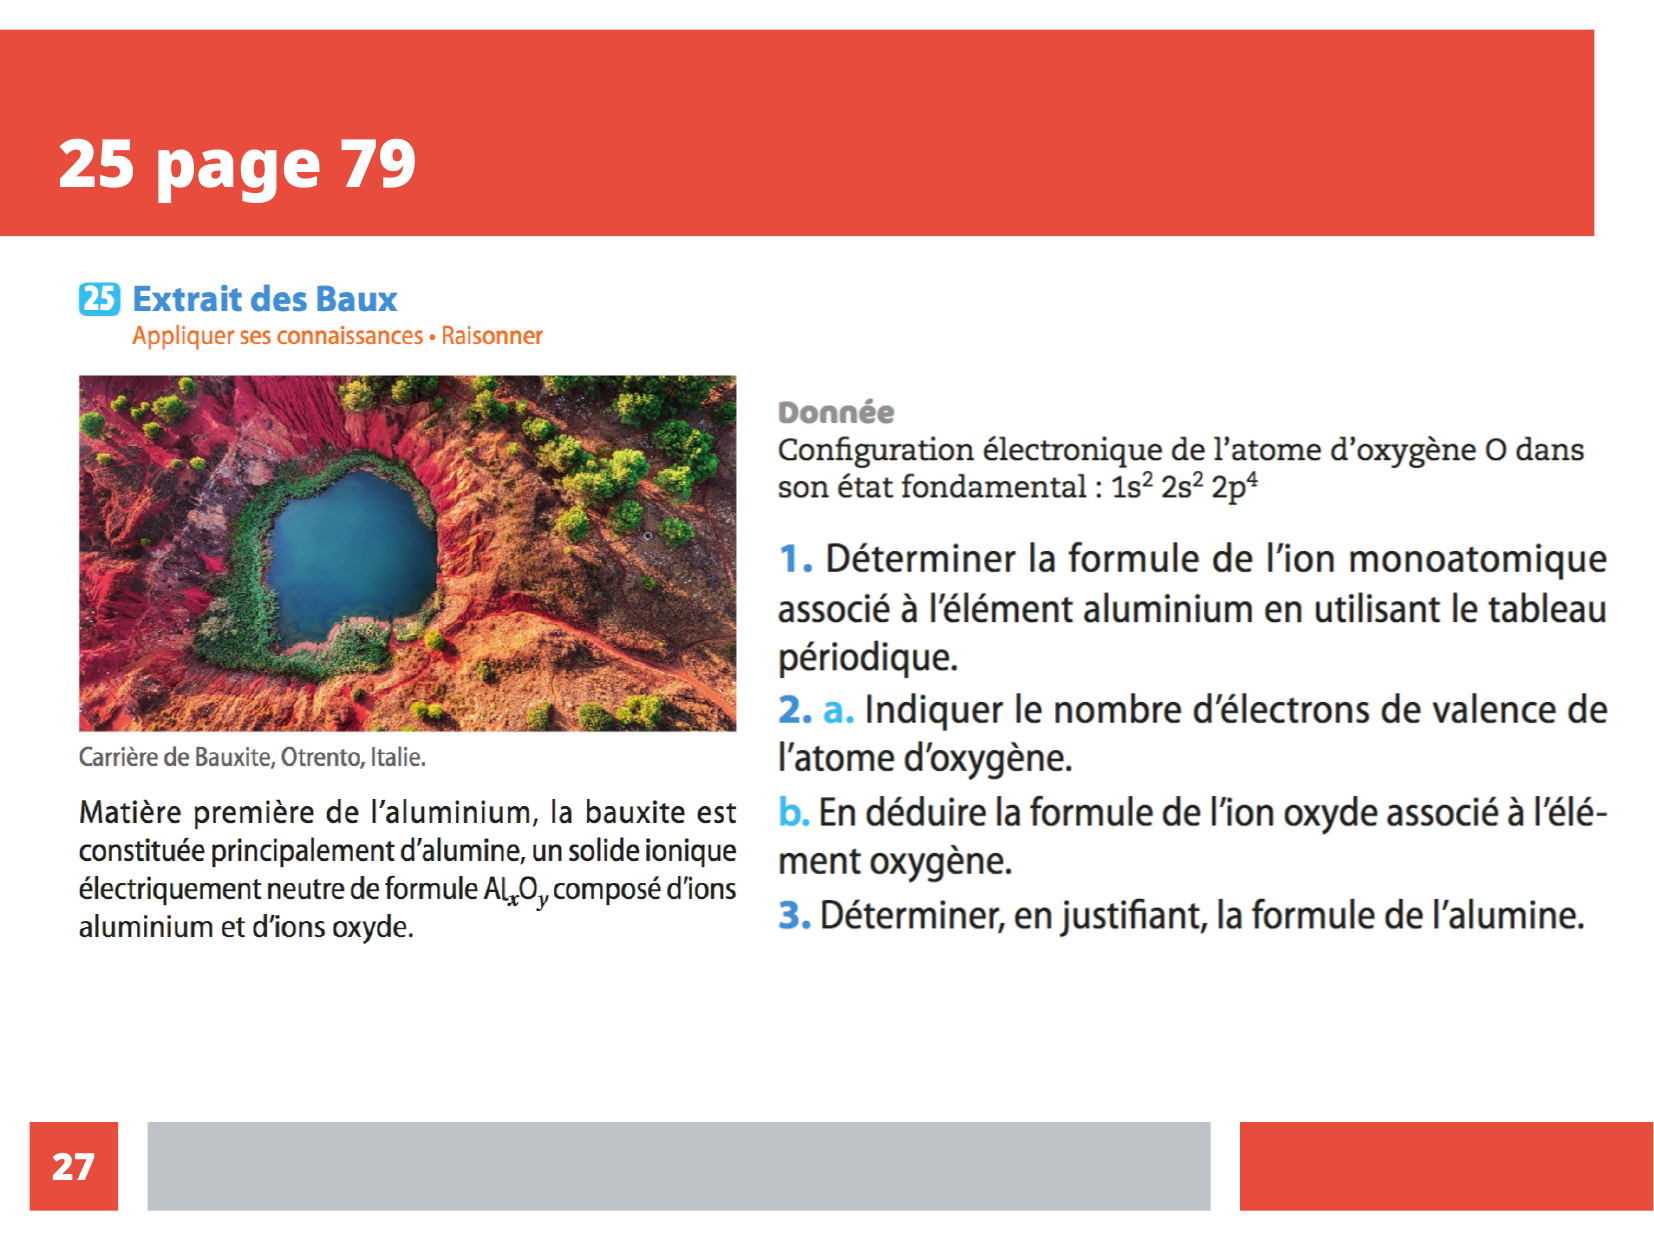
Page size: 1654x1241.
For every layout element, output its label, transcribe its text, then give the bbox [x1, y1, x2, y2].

picture [66, 271, 1642, 981]
title 25 page 79 [59, 59, 1595, 207]
